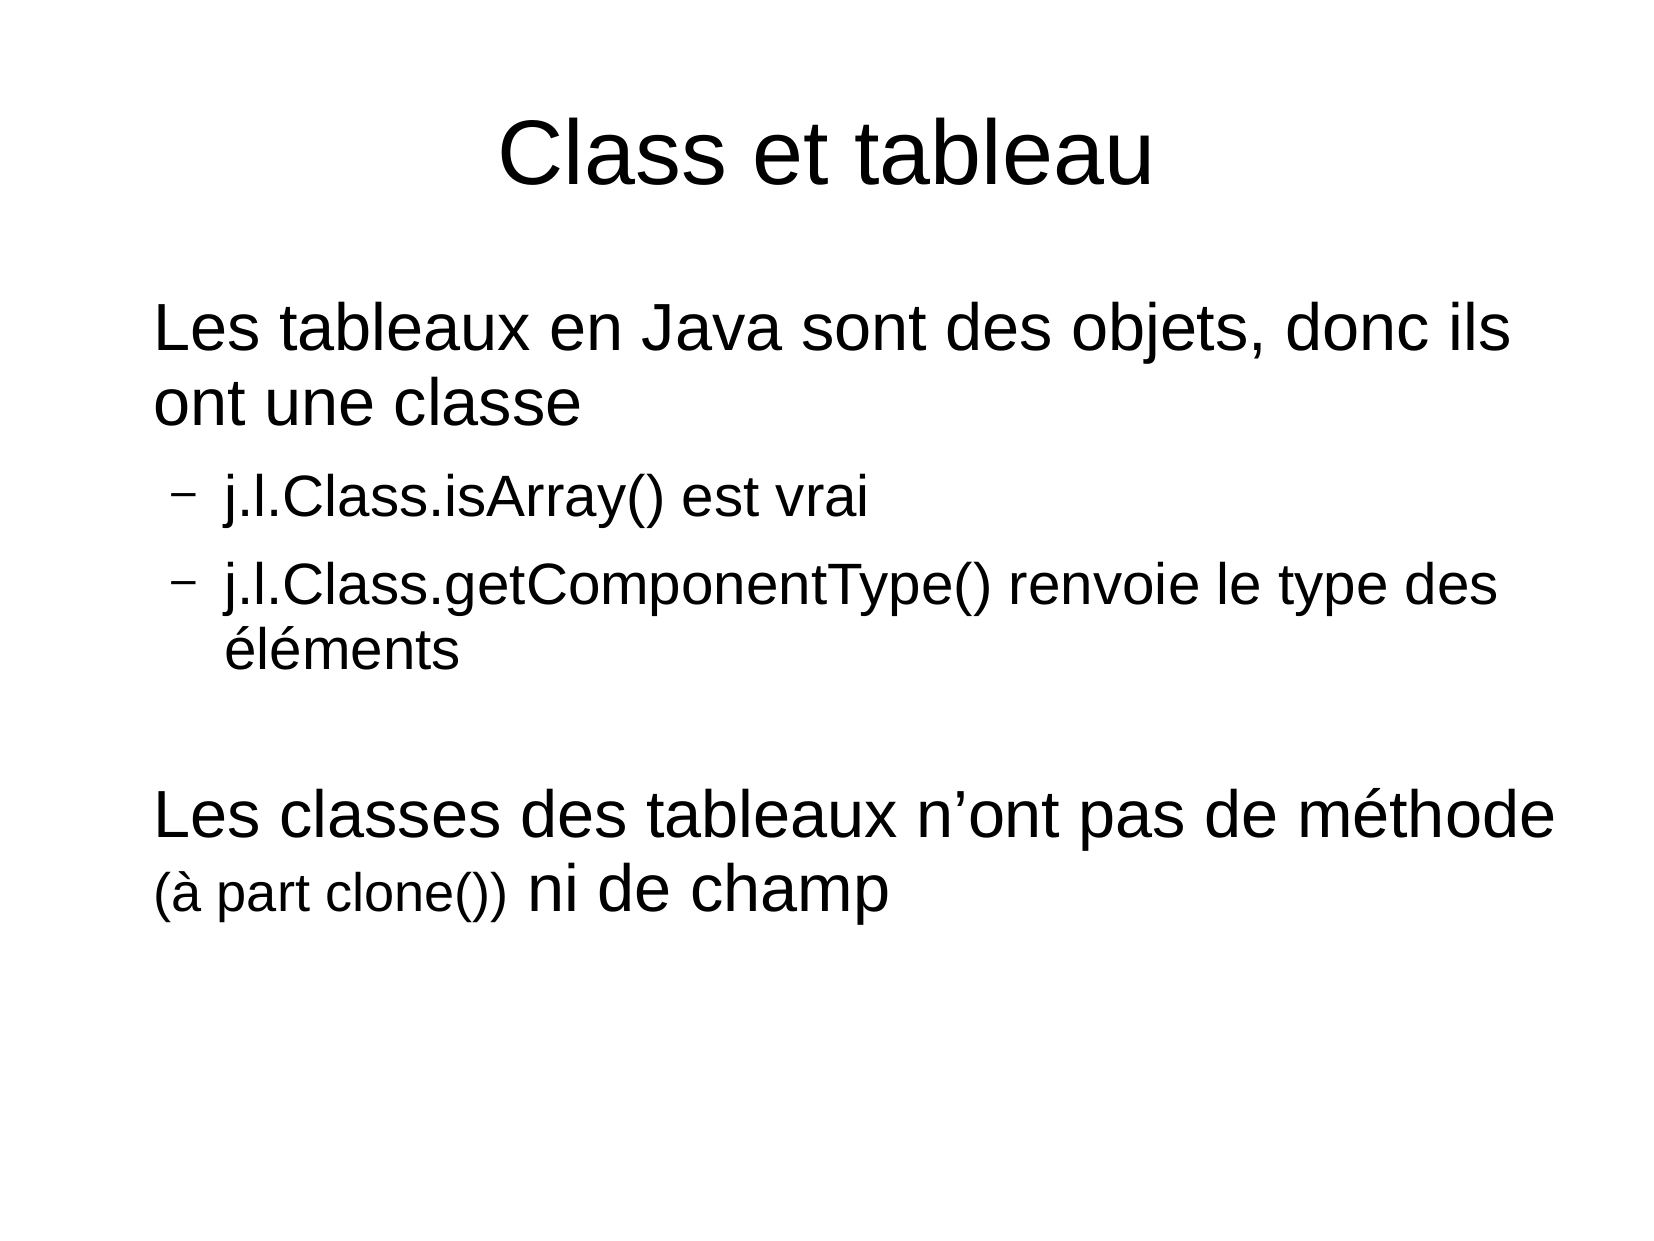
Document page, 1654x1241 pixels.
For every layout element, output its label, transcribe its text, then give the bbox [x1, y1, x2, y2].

list Les tableaux en Java sont des objets, donc ils ont une classe j.l.Class.isArray() est vrai j.l.Class.getComponentType() renvoie le type des éléments Les classes des tableaux n’ont pas de méthode (à part clone()) ni de champ [82, 290, 1571, 1010]
title Class et tableau [82, 49, 1571, 257]
